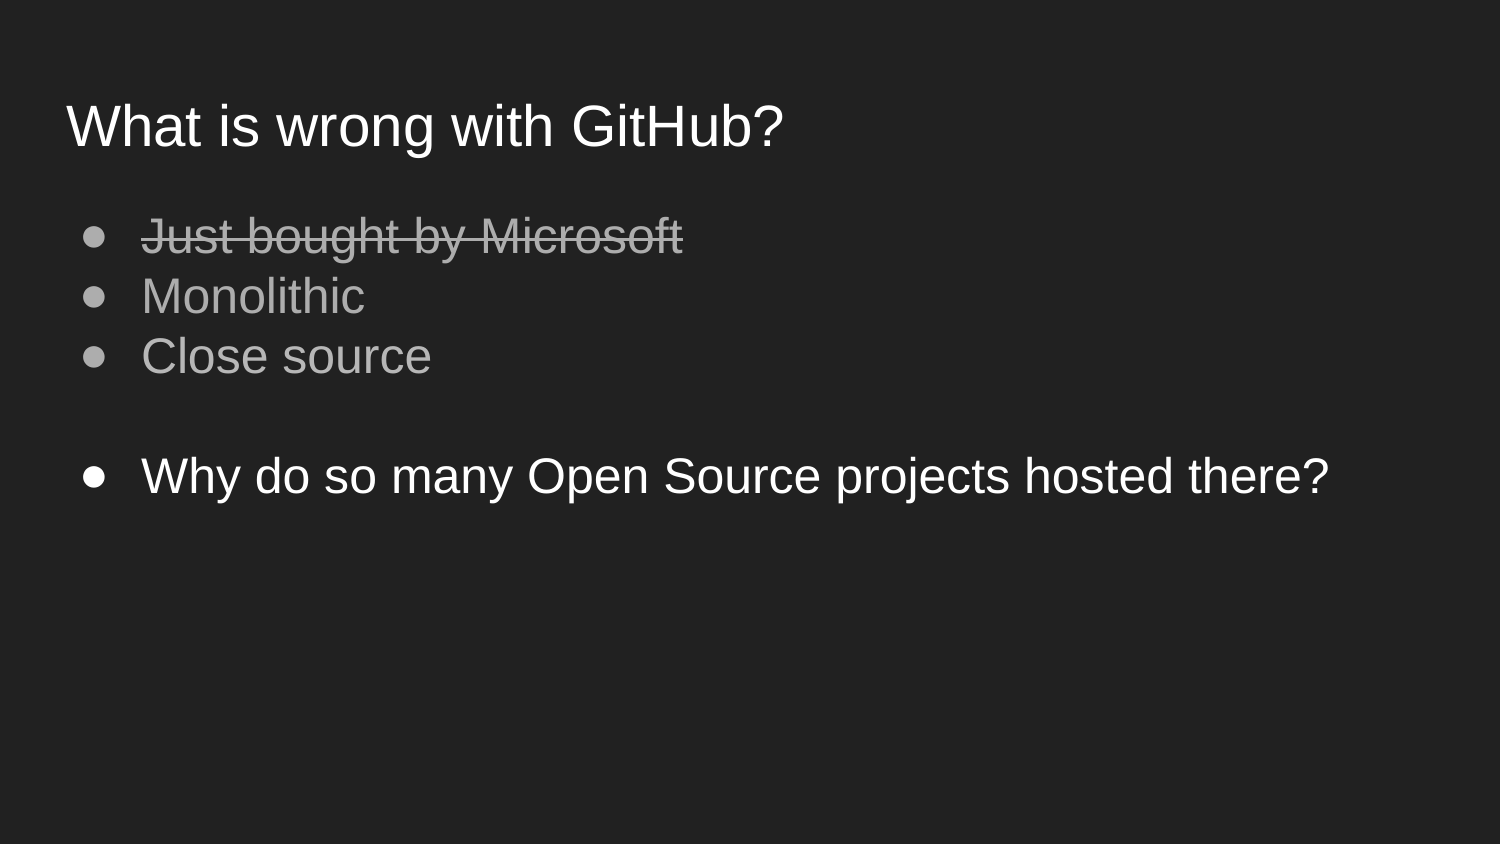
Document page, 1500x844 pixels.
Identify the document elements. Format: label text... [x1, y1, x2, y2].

list Just bought by Microsoft Monolithic Close source Why do so many Open Source projects hosted there? [51, 189, 1449, 750]
title What is wrong with GitHub? [51, 72, 1449, 167]
